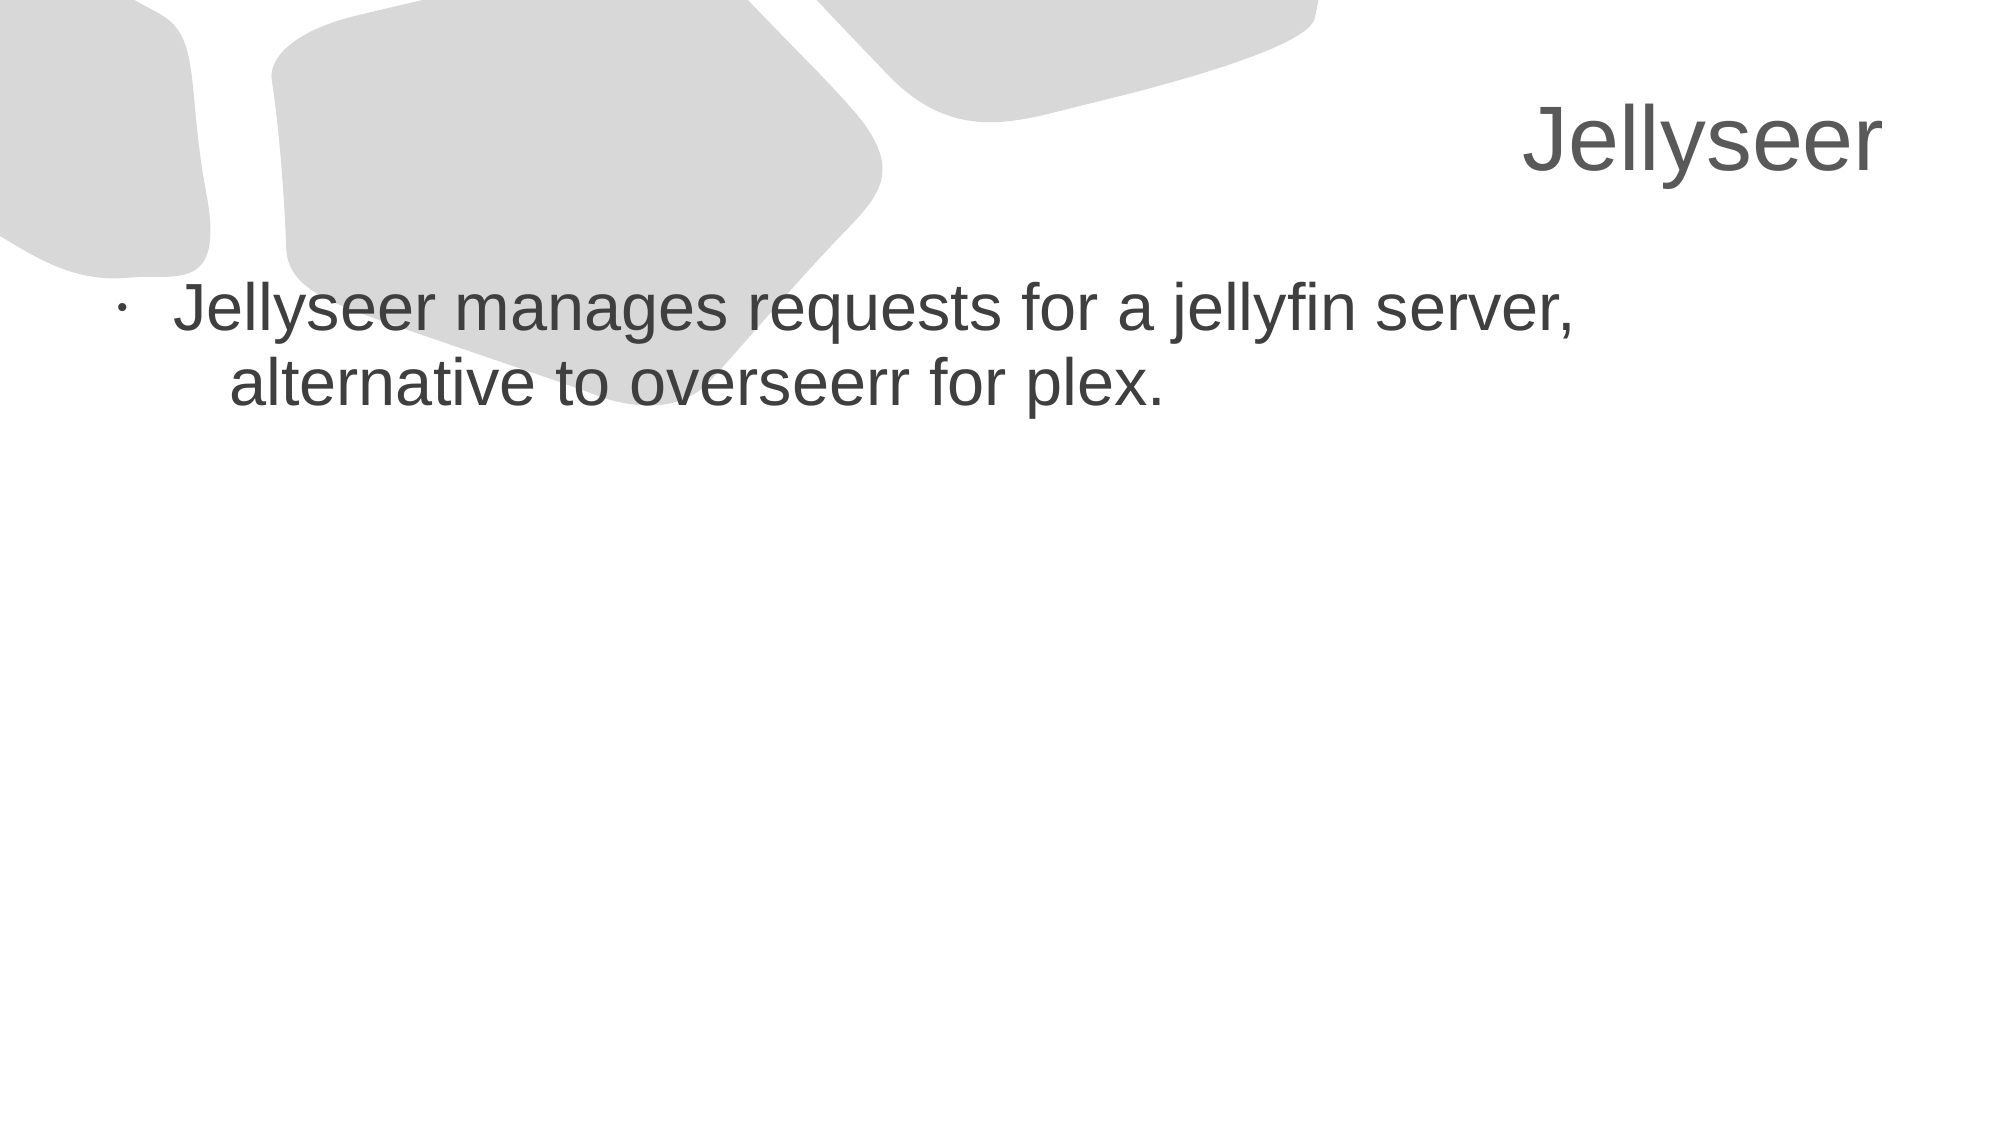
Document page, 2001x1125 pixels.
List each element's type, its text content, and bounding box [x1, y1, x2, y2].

title Jellyseer [99, 45, 1900, 233]
list Jellyseer manages requests for a jellyfin server, alternative to overseerr for plex. [99, 262, 1900, 1005]
